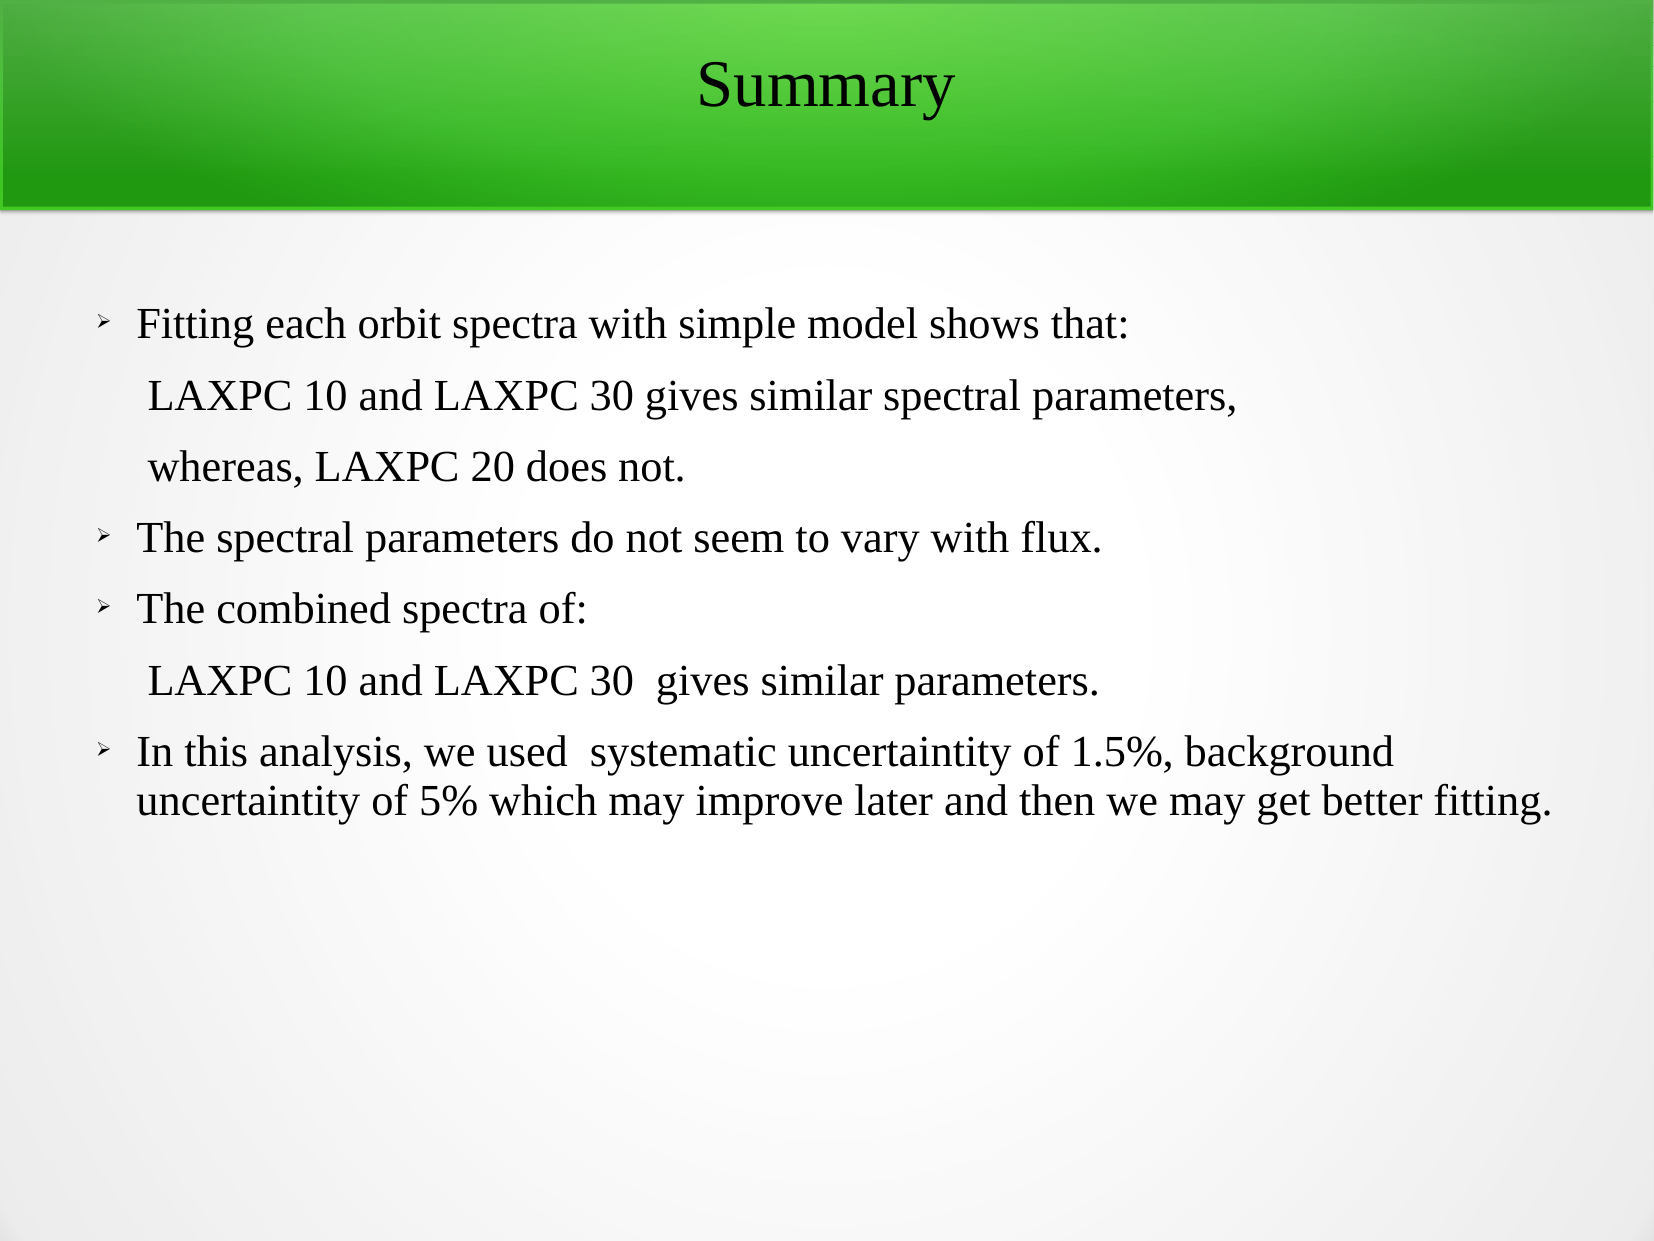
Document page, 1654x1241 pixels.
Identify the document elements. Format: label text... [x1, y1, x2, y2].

title Summary [82, 37, 1571, 130]
list Fitting each orbit spectra with simple model shows that: LAXPC 10 and LAXPC 30 gives similar spectral parameters, whereas, LAXPC 20 does not. The spectral parameters do not seem to vary with flux. The combined spectra of: LAXPC 10 and LAXPC 30 gives similar parameters. In this analysis, we used systematic uncertaintity of 1.5%, background uncertaintity of 5% which may improve later and then we may get better fitting. [82, 299, 1571, 863]
